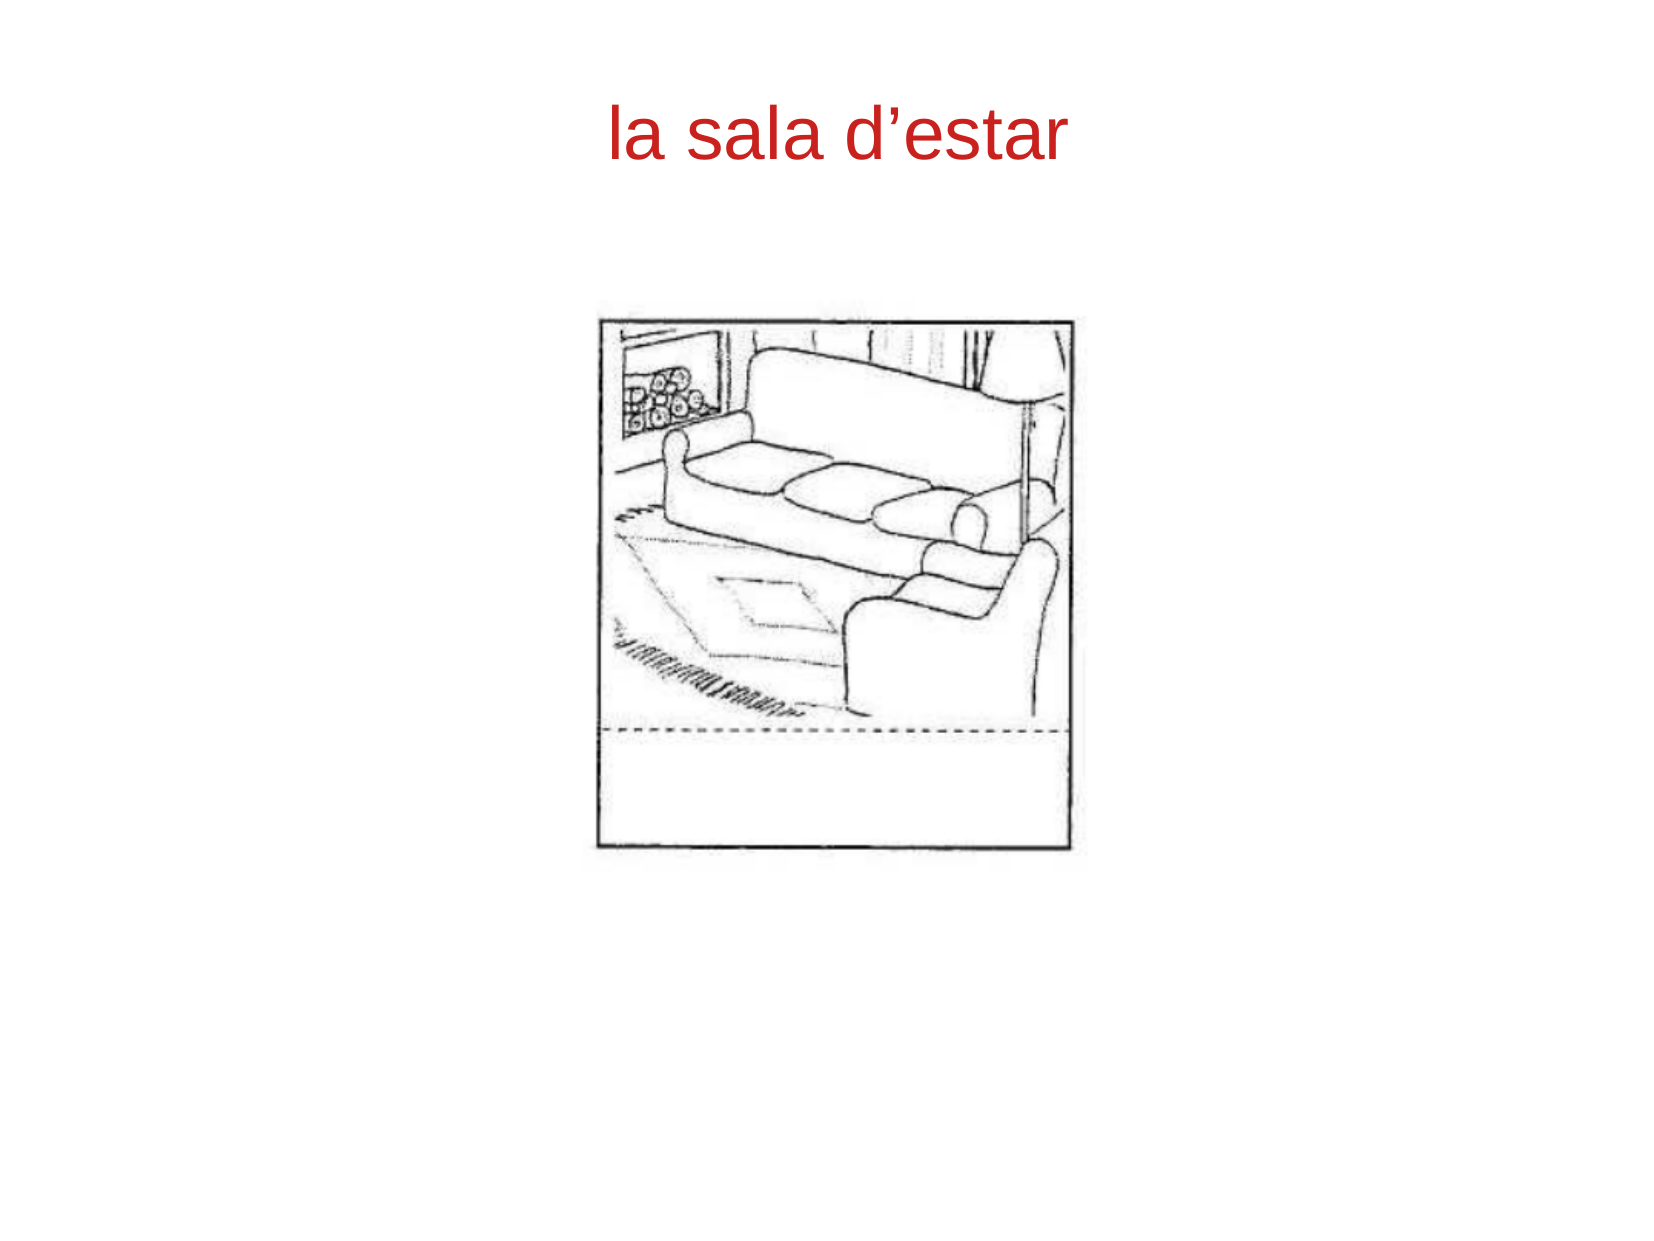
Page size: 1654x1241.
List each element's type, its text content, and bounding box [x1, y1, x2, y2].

text_box la sala d’estar [389, 59, 1288, 201]
picture [581, 291, 1094, 873]
